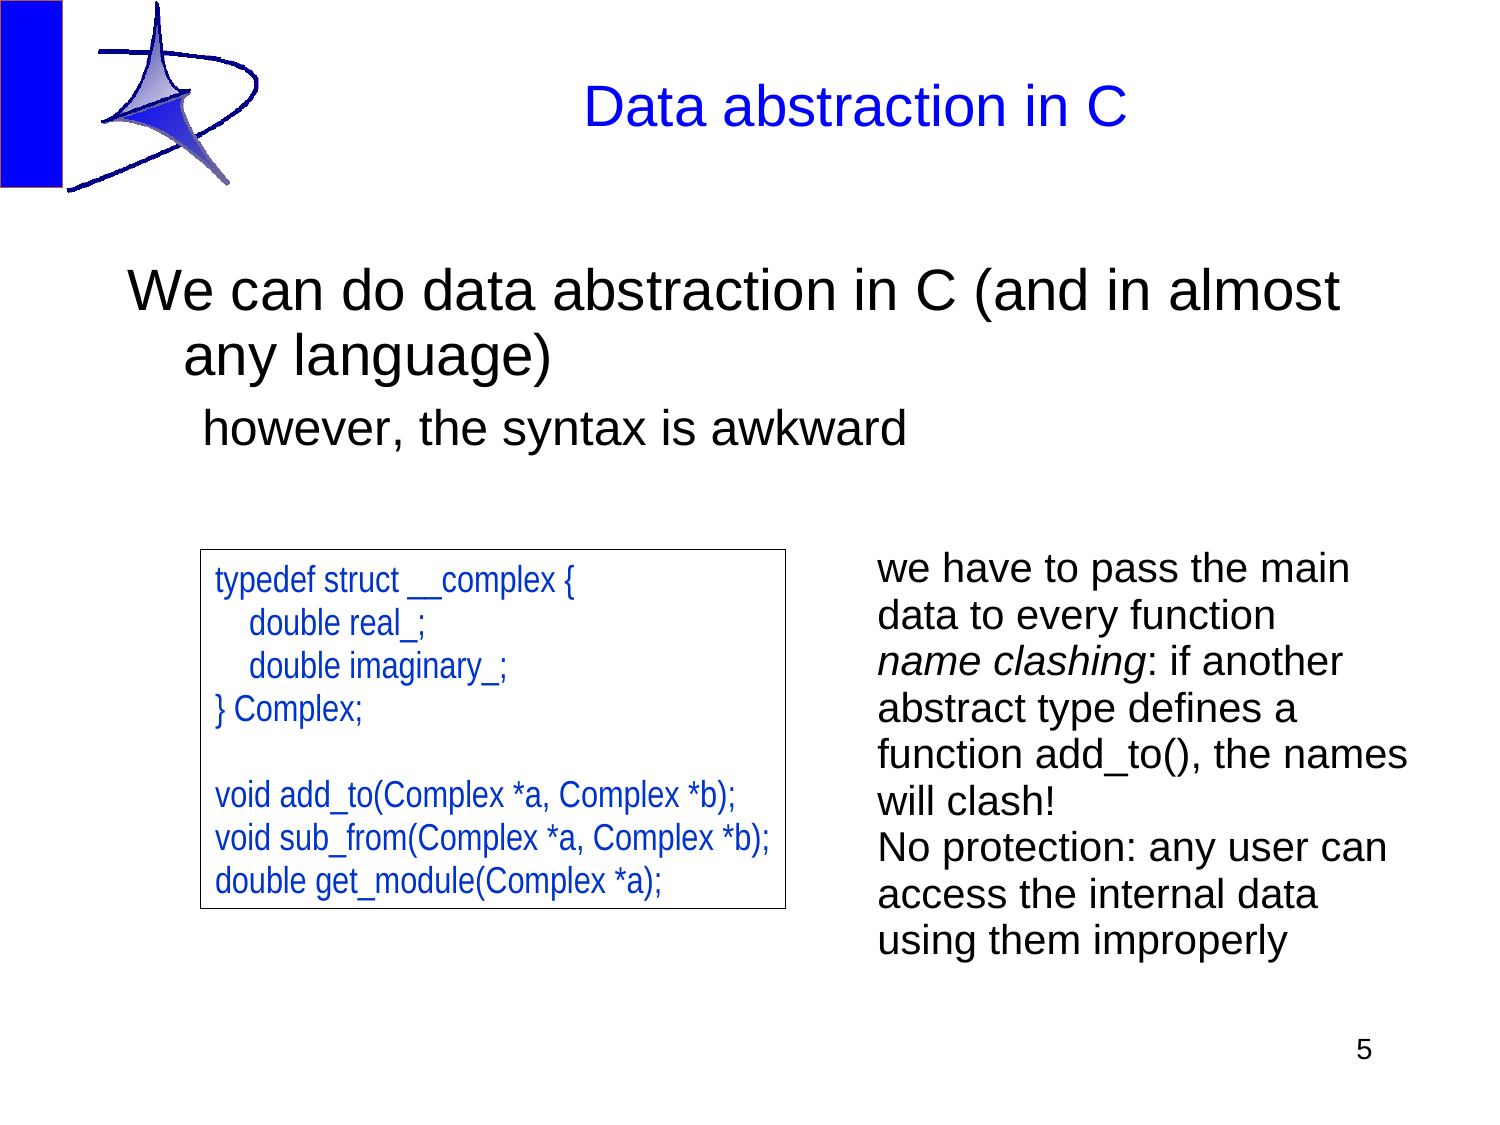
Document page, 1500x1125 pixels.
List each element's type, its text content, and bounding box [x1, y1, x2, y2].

list We can do data abstraction in C (and in almost any language) however, the syntax is awkward [112, 249, 1450, 528]
text_box we have to pass the main data to every function name clashing: if another abstract type defines a function add_to(), the names will clash! No protection: any user can access the internal data using them improperly [862, 537, 1425, 1038]
text_box typedef struct __complex { double real_; double imaginary_; } Complex; void add_to(Complex *a, Complex *b); void sub_from(Complex *a, Complex *b); double get_module(Complex *a); [200, 549, 786, 909]
picture [62, 0, 263, 197]
title Data abstraction in C [262, 24, 1450, 188]
